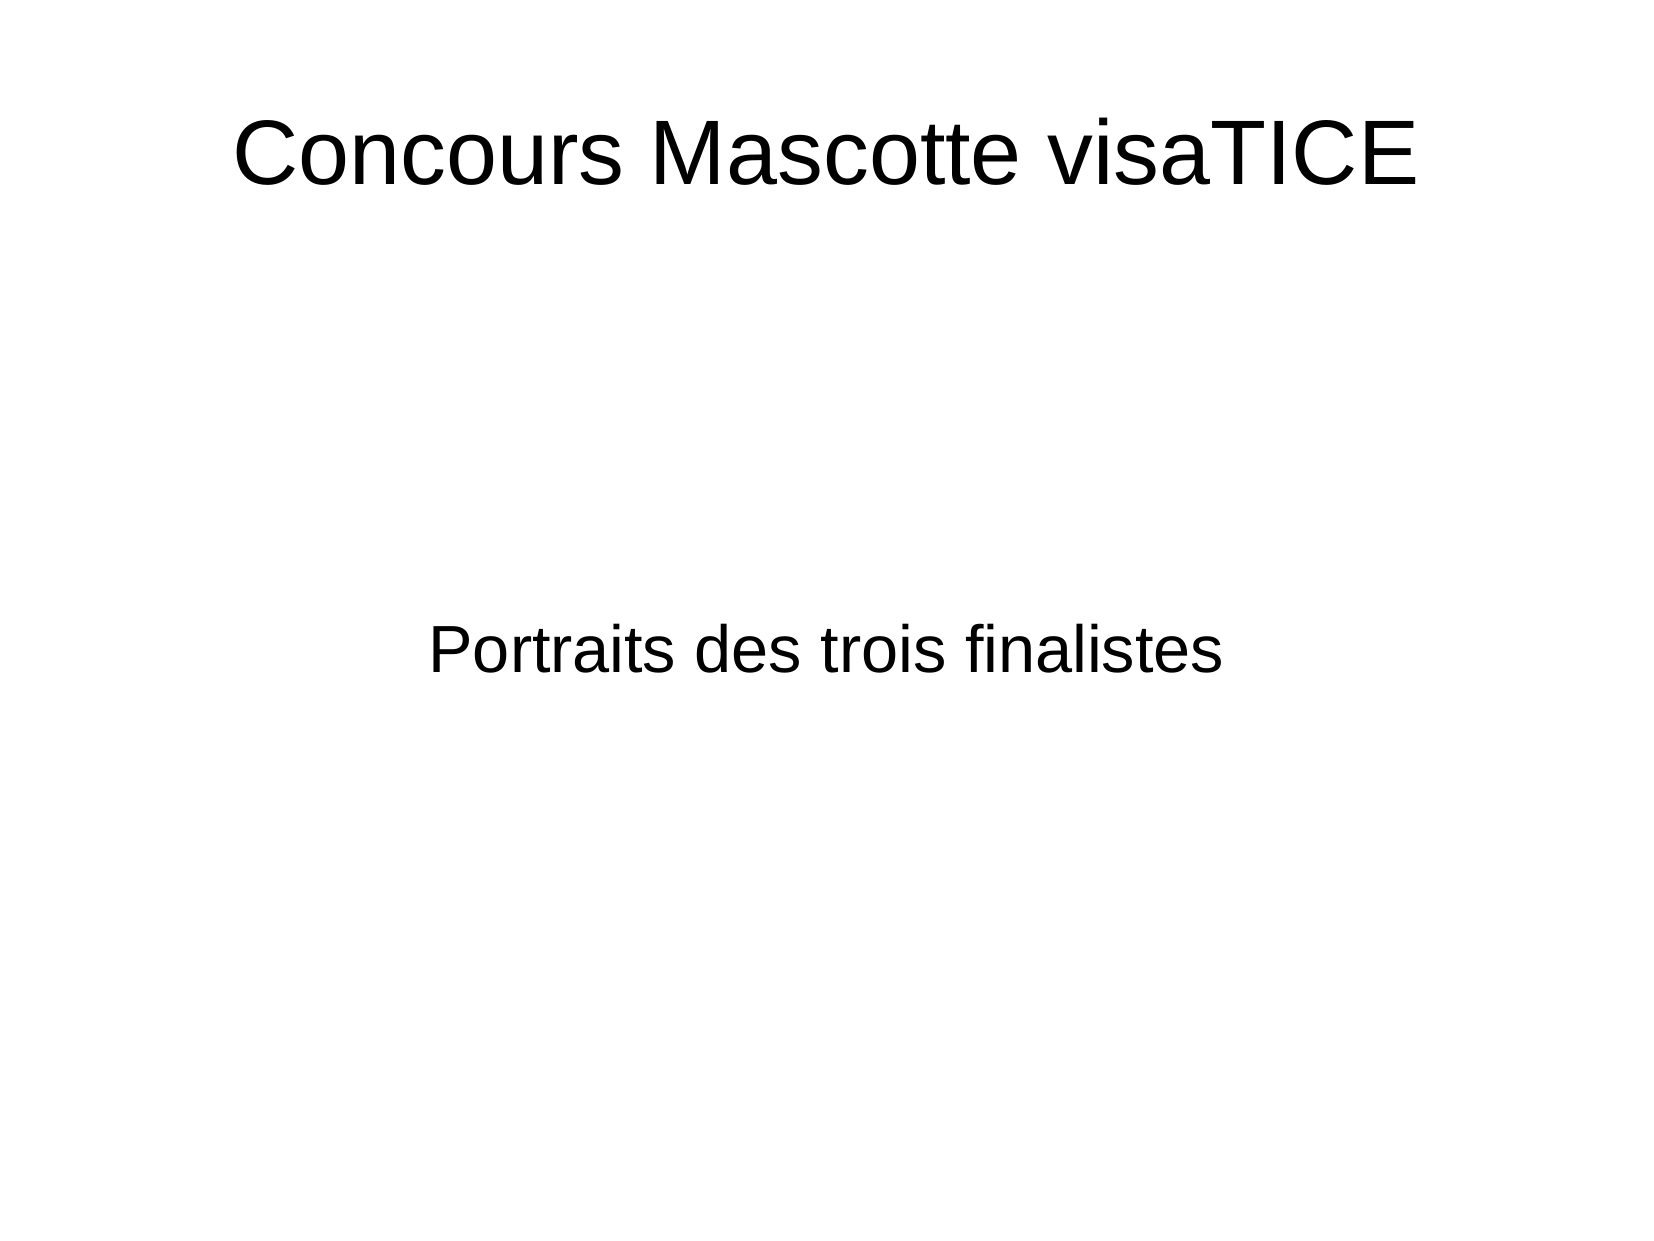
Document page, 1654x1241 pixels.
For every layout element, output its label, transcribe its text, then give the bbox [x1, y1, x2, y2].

subtitle Portraits des trois finalistes [82, 290, 1571, 1010]
title Concours Mascotte visaTICE [82, 49, 1571, 257]
